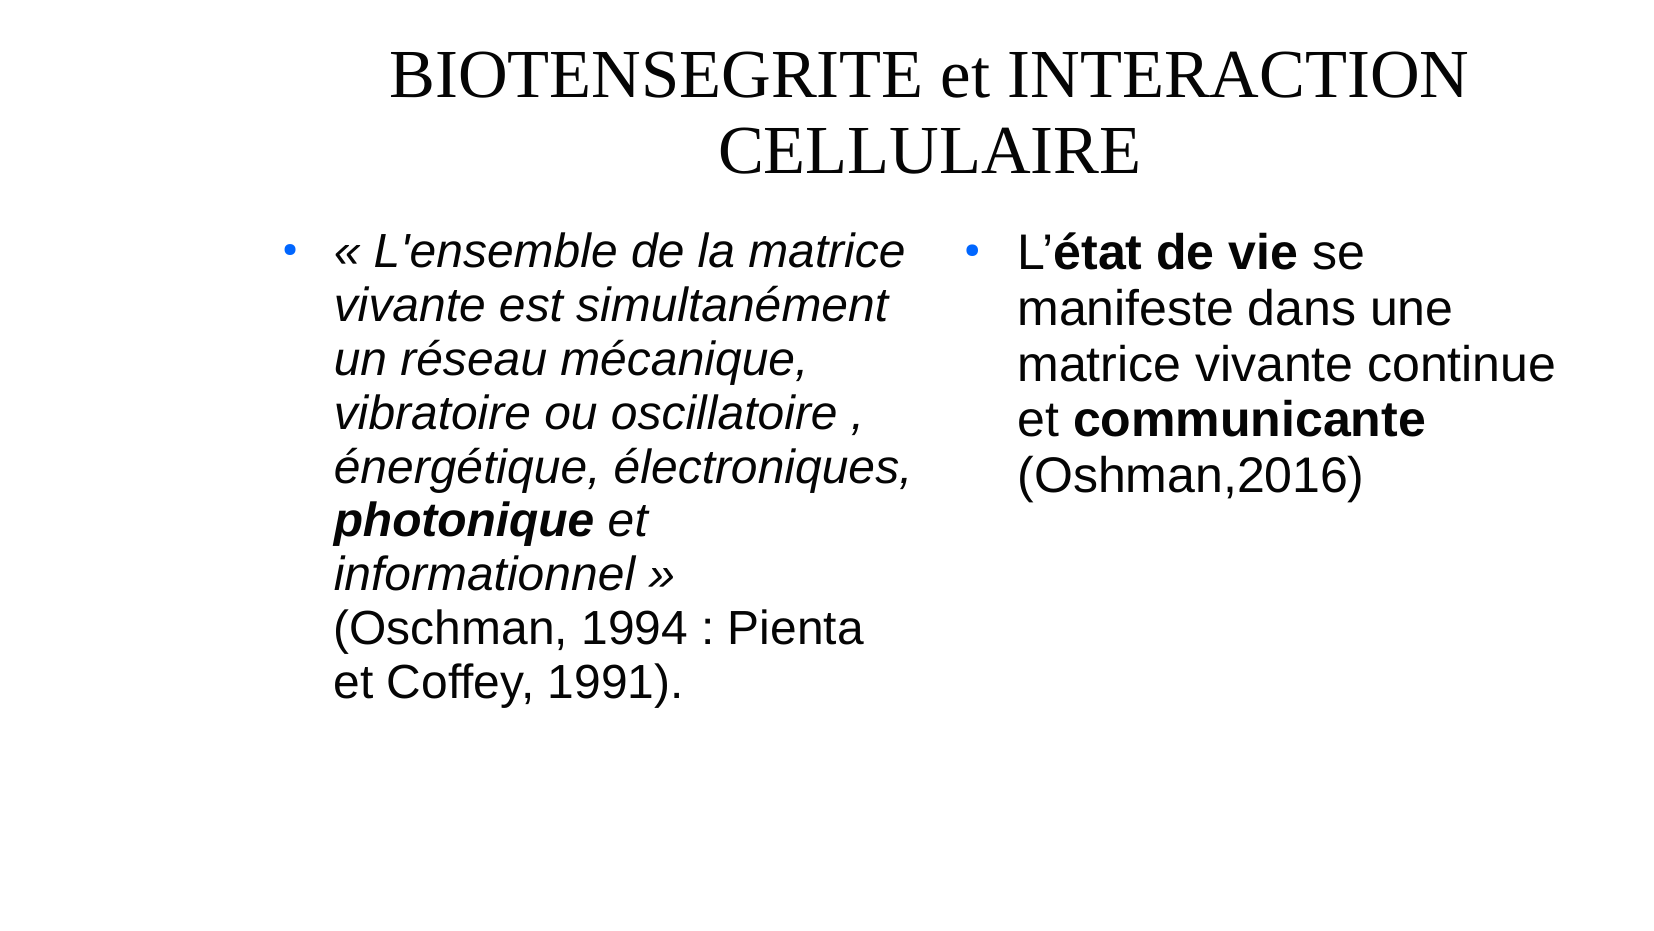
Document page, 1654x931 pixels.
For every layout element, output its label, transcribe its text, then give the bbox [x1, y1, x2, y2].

title BIOTENSEGRITE et INTERACTION CELLULAIRE [265, 35, 1595, 189]
list « L'ensemble de la matrice vivante est simultanément un réseau mécanique, vibratoire ou oscillatoire , énergétique, électroniques, photonique et informationnel » (Oschman, 1994 : Pienta et Coffey, 1991). [265, 224, 915, 764]
list L’état de vie se manifeste dans une matrice vivante continue et communicante (Oshman,2016) [946, 224, 1595, 764]
